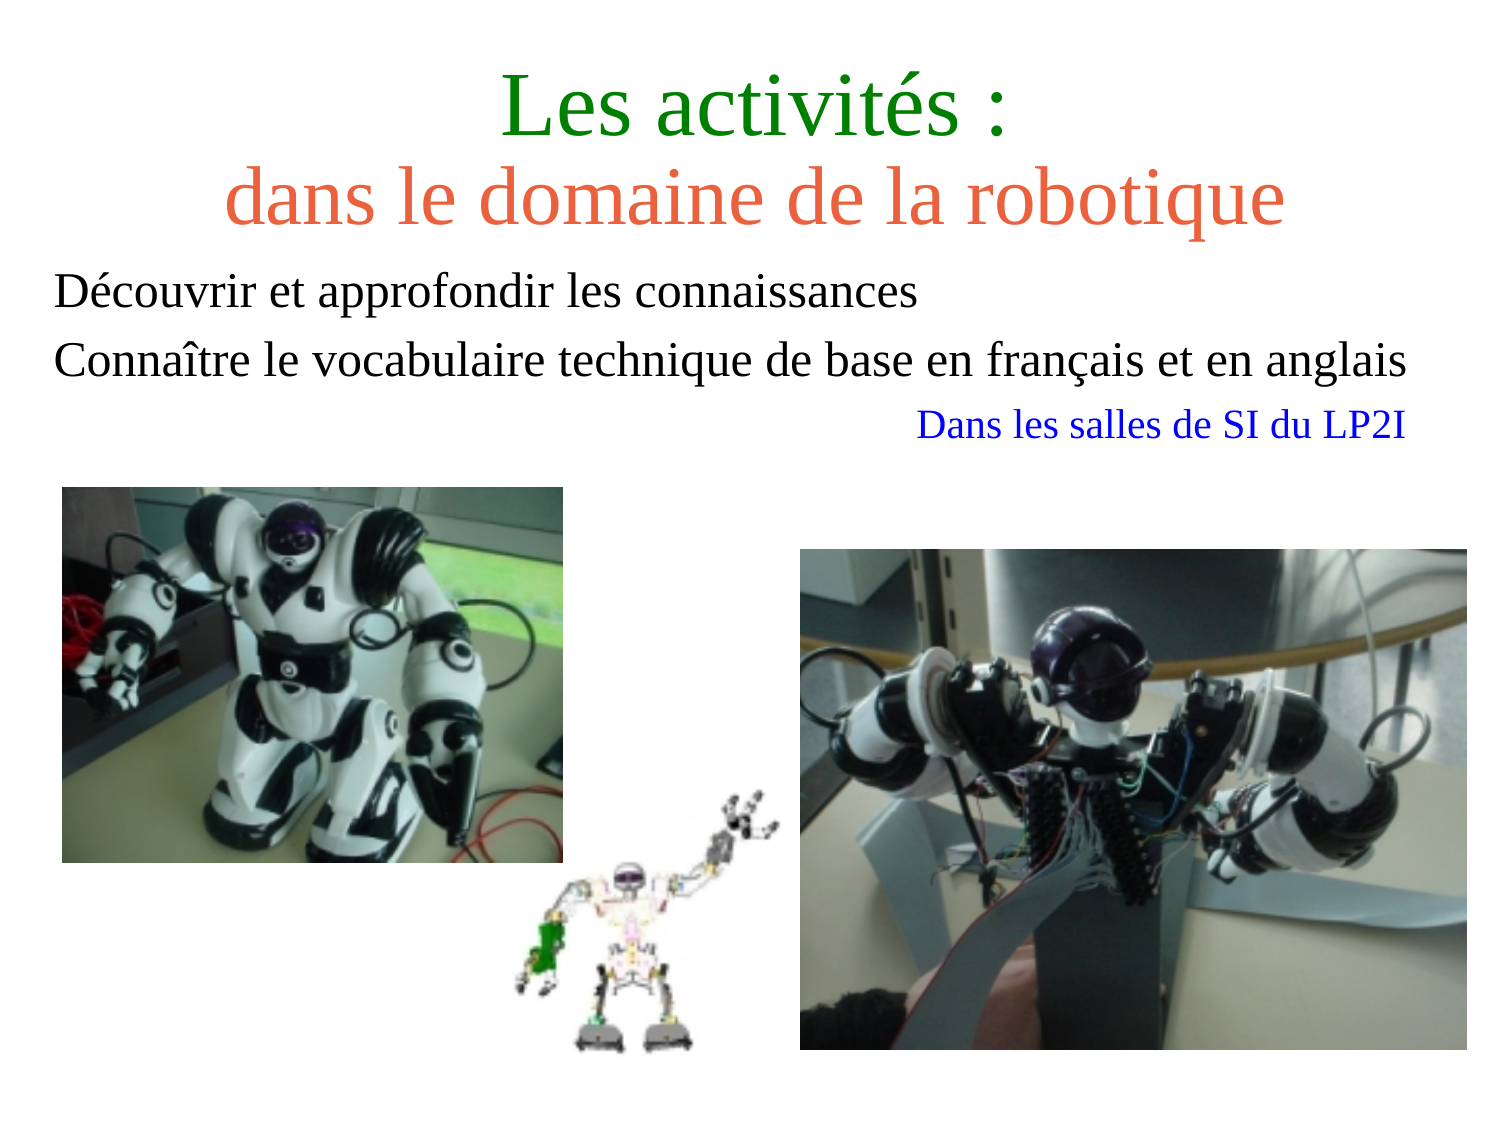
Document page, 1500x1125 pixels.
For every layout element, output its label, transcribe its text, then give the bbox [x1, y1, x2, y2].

list Découvrir et approfondir les connaissances Connaître le vocabulaire technique de base en français et en anglais Dans les salles de SI du LP2I [53, 265, 1418, 518]
picture [62, 487, 1467, 1090]
title Les activités : dans le domaine de la robotique [118, 50, 1394, 250]
